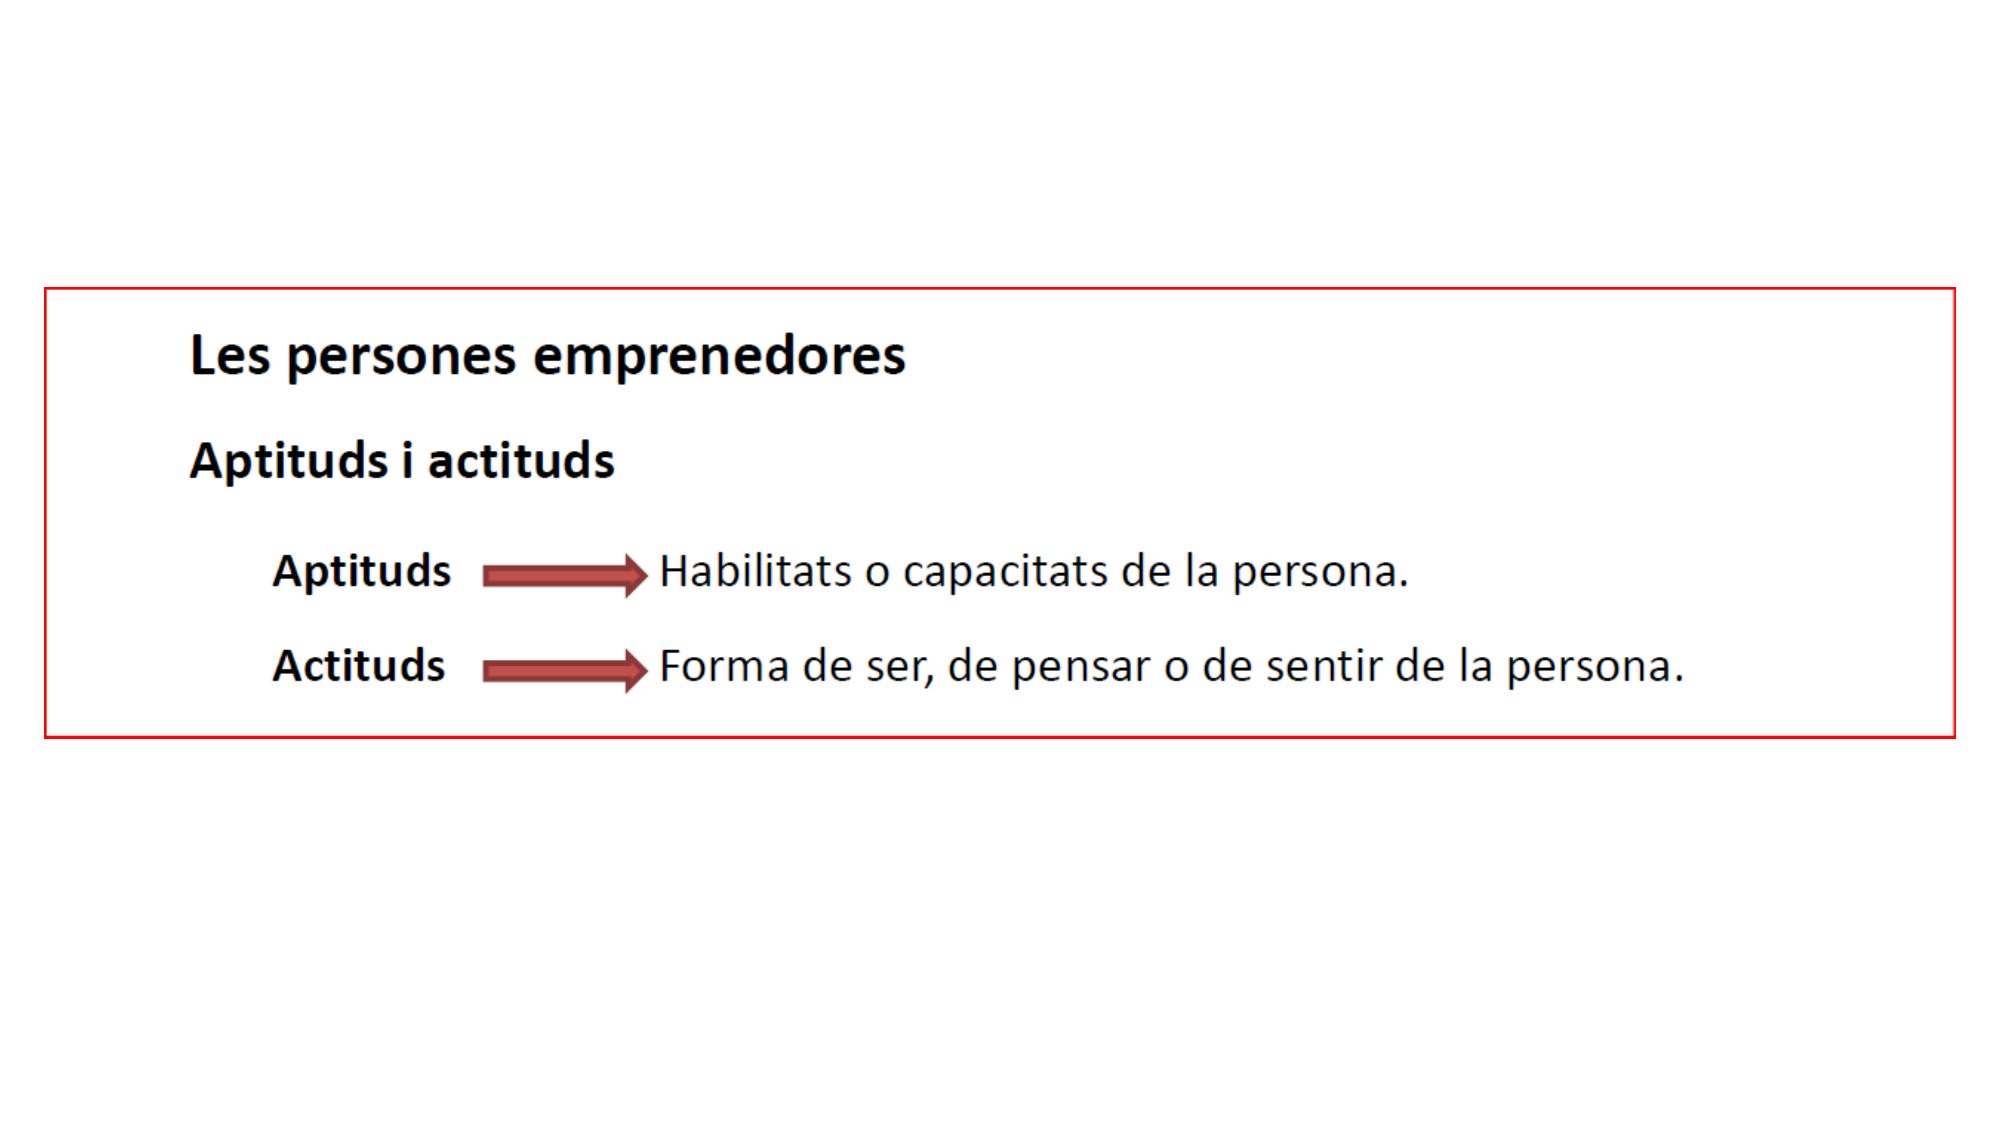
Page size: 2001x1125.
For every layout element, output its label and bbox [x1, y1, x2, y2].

picture [44, 287, 1956, 739]
